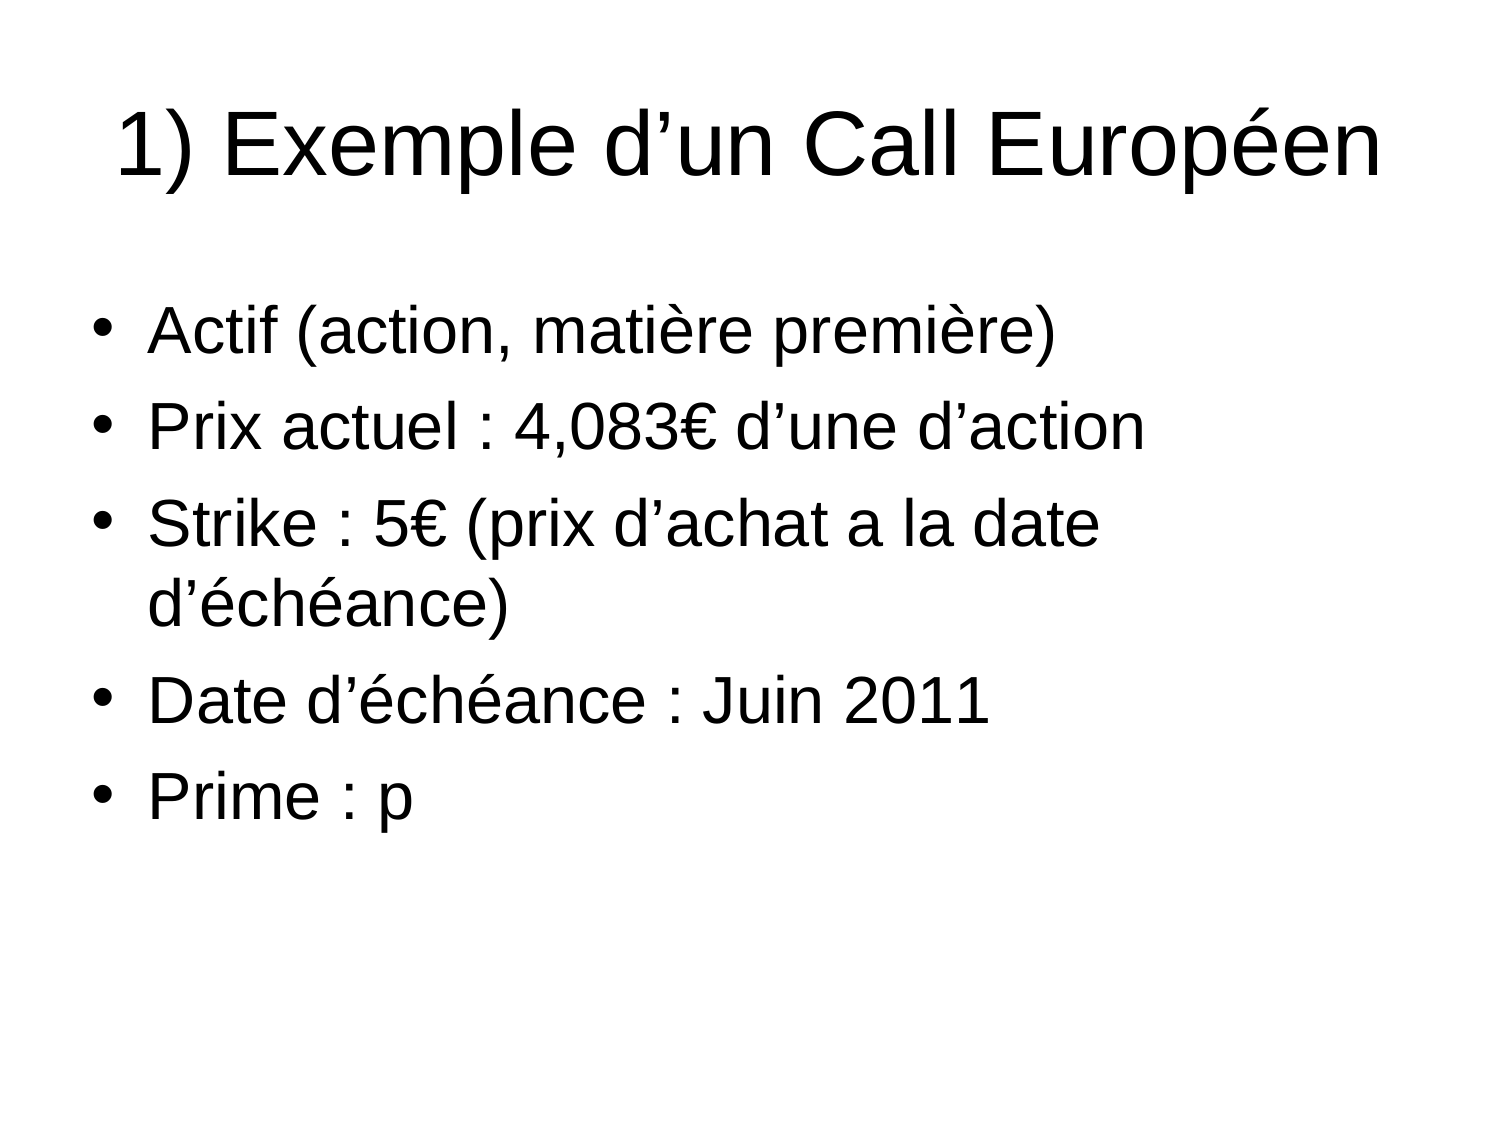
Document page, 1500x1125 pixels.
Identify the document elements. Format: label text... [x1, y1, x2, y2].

title 1) Exemple d’un Call Européen [75, 45, 1426, 233]
list Actif (action, matière première) Prix actuel : 4,083€ d’une d’action Strike : 5€ (prix d’achat a la date d’échéance) Date d’échéance : Juin 2011 Prime : p [76, 278, 1437, 1064]
